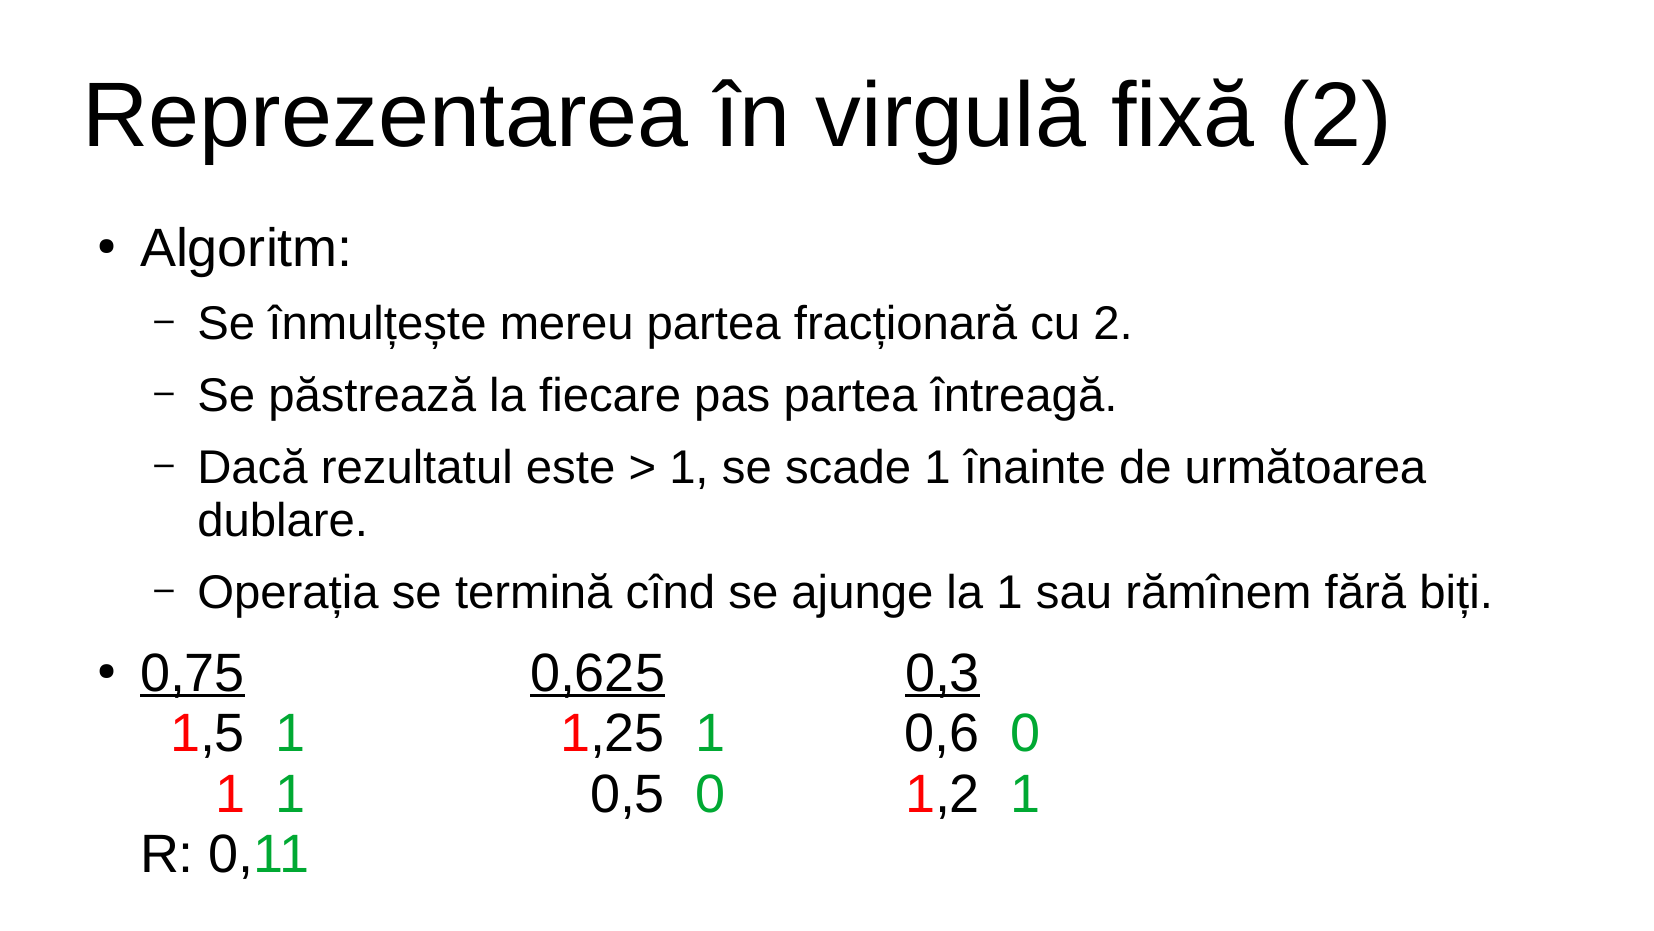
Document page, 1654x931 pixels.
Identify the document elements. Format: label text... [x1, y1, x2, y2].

list Algoritm: Se înmulțește mereu partea fracționară cu 2. Se păstrează la fiecare pas partea întreagă. Dacă rezultatul este > 1, se scade 1 înainte de următoarea dublare. Operația se termină cînd se ajunge la 1 sau rămînem fără biți. 0,75 0,625 0,3 1,5 1 1,25 1 0,6 0 1 1 0,5 0 1,2 1 R: 0,11 [82, 217, 1595, 886]
title Reprezentarea în virgulă fixă (2) [82, 37, 1571, 193]
